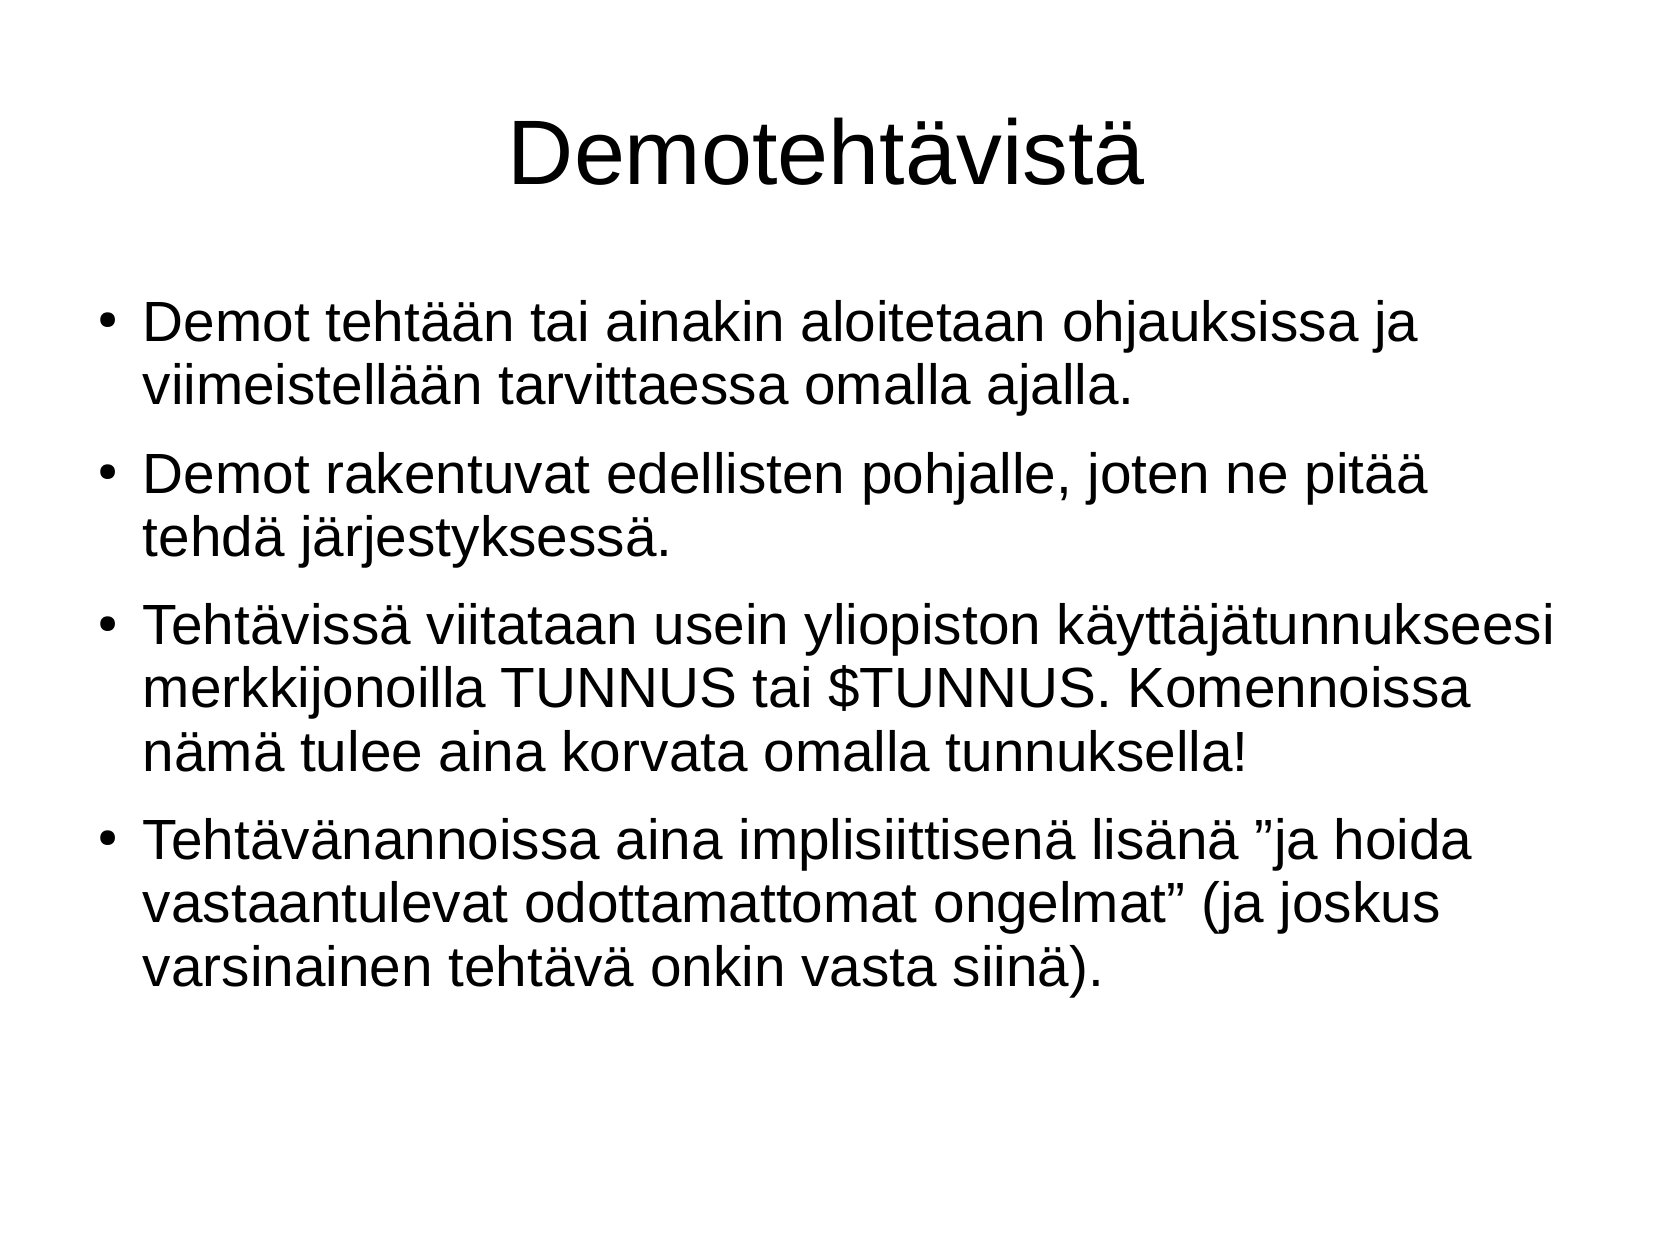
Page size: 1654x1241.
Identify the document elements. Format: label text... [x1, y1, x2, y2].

title Demotehtävistä [82, 49, 1571, 257]
list Demot tehtään tai ainakin aloitetaan ohjauksissa ja viimeistellään tarvittaessa omalla ajalla. Demot rakentuvat edellisten pohjalle, joten ne pitää tehdä järjestyksessä. Tehtävissä viitataan usein yliopiston käyttäjätunnukseesi merkkijonoilla TUNNUS tai $TUNNUS. Komennoissa nämä tulee aina korvata omalla tunnuksella! Tehtävänannoissa aina implisiittisenä lisänä ”ja hoida vastaantulevat odottamattomat ongelmat” (ja joskus varsinainen tehtävä onkin vasta siinä). [82, 290, 1571, 1010]
